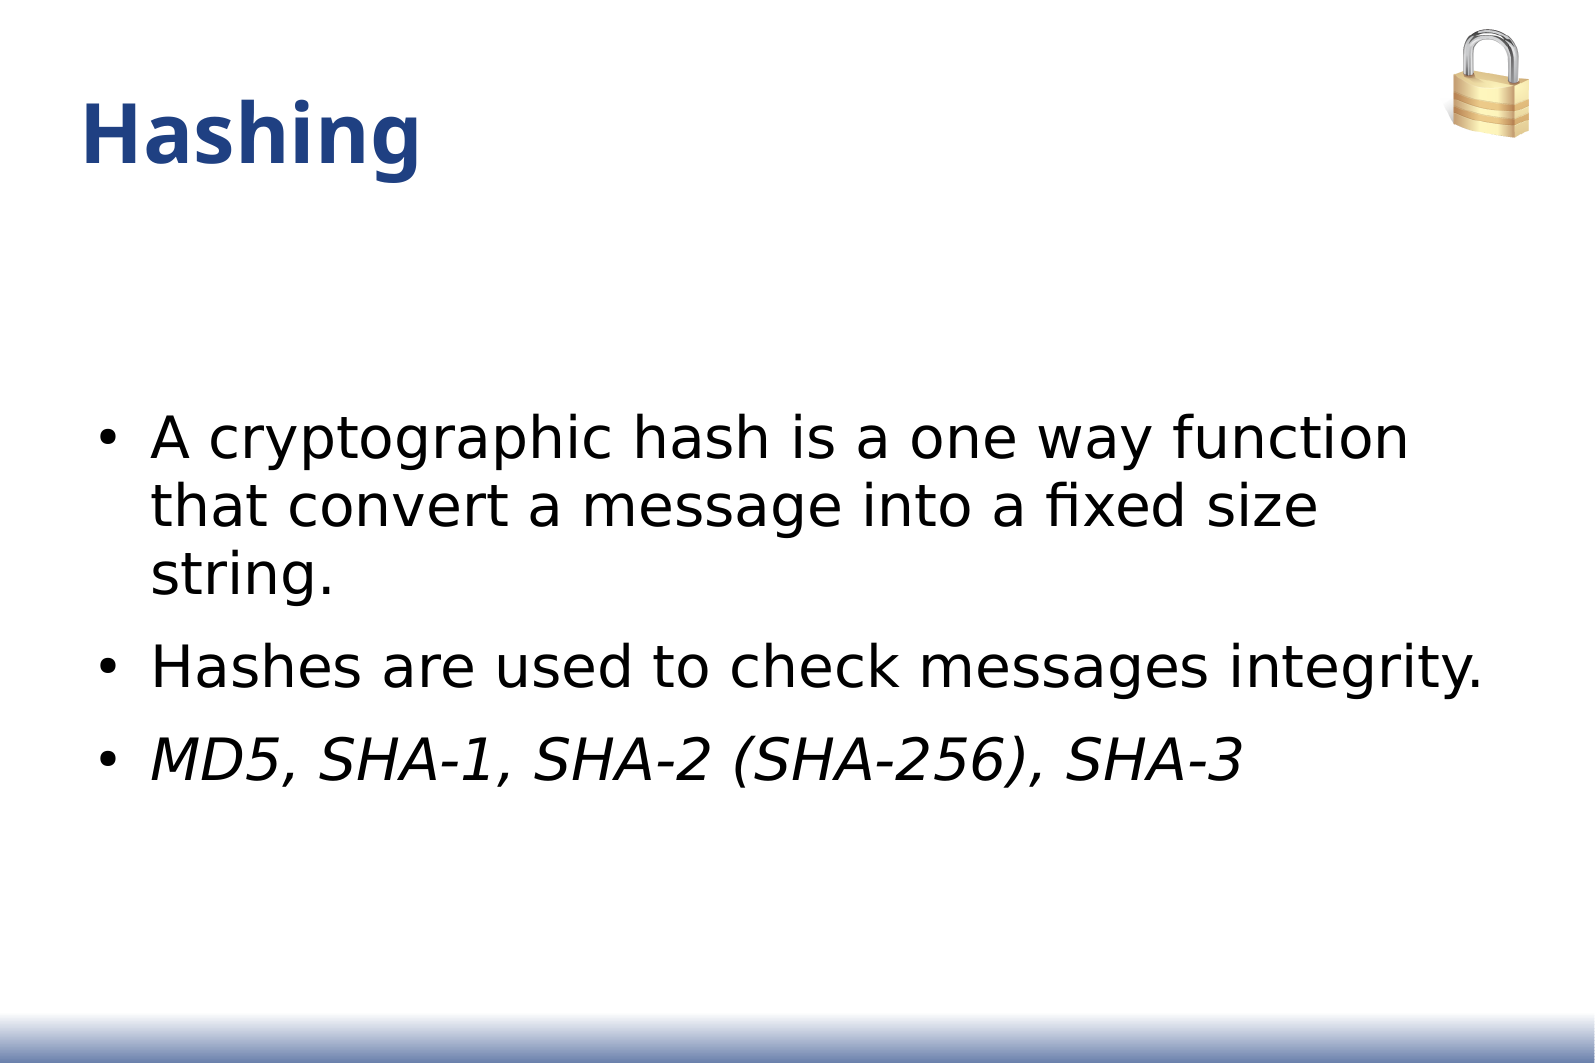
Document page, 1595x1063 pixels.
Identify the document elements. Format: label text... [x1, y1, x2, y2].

list A cryptographic hash is a one way function that convert a message into a fixed size string. Hashes are used to check messages integrity. MD5, SHA-1, SHA-2 (SHA-256), SHA-3 [79, 248, 1515, 951]
title Hashing [79, 42, 1515, 220]
picture [1423, 25, 1555, 142]
